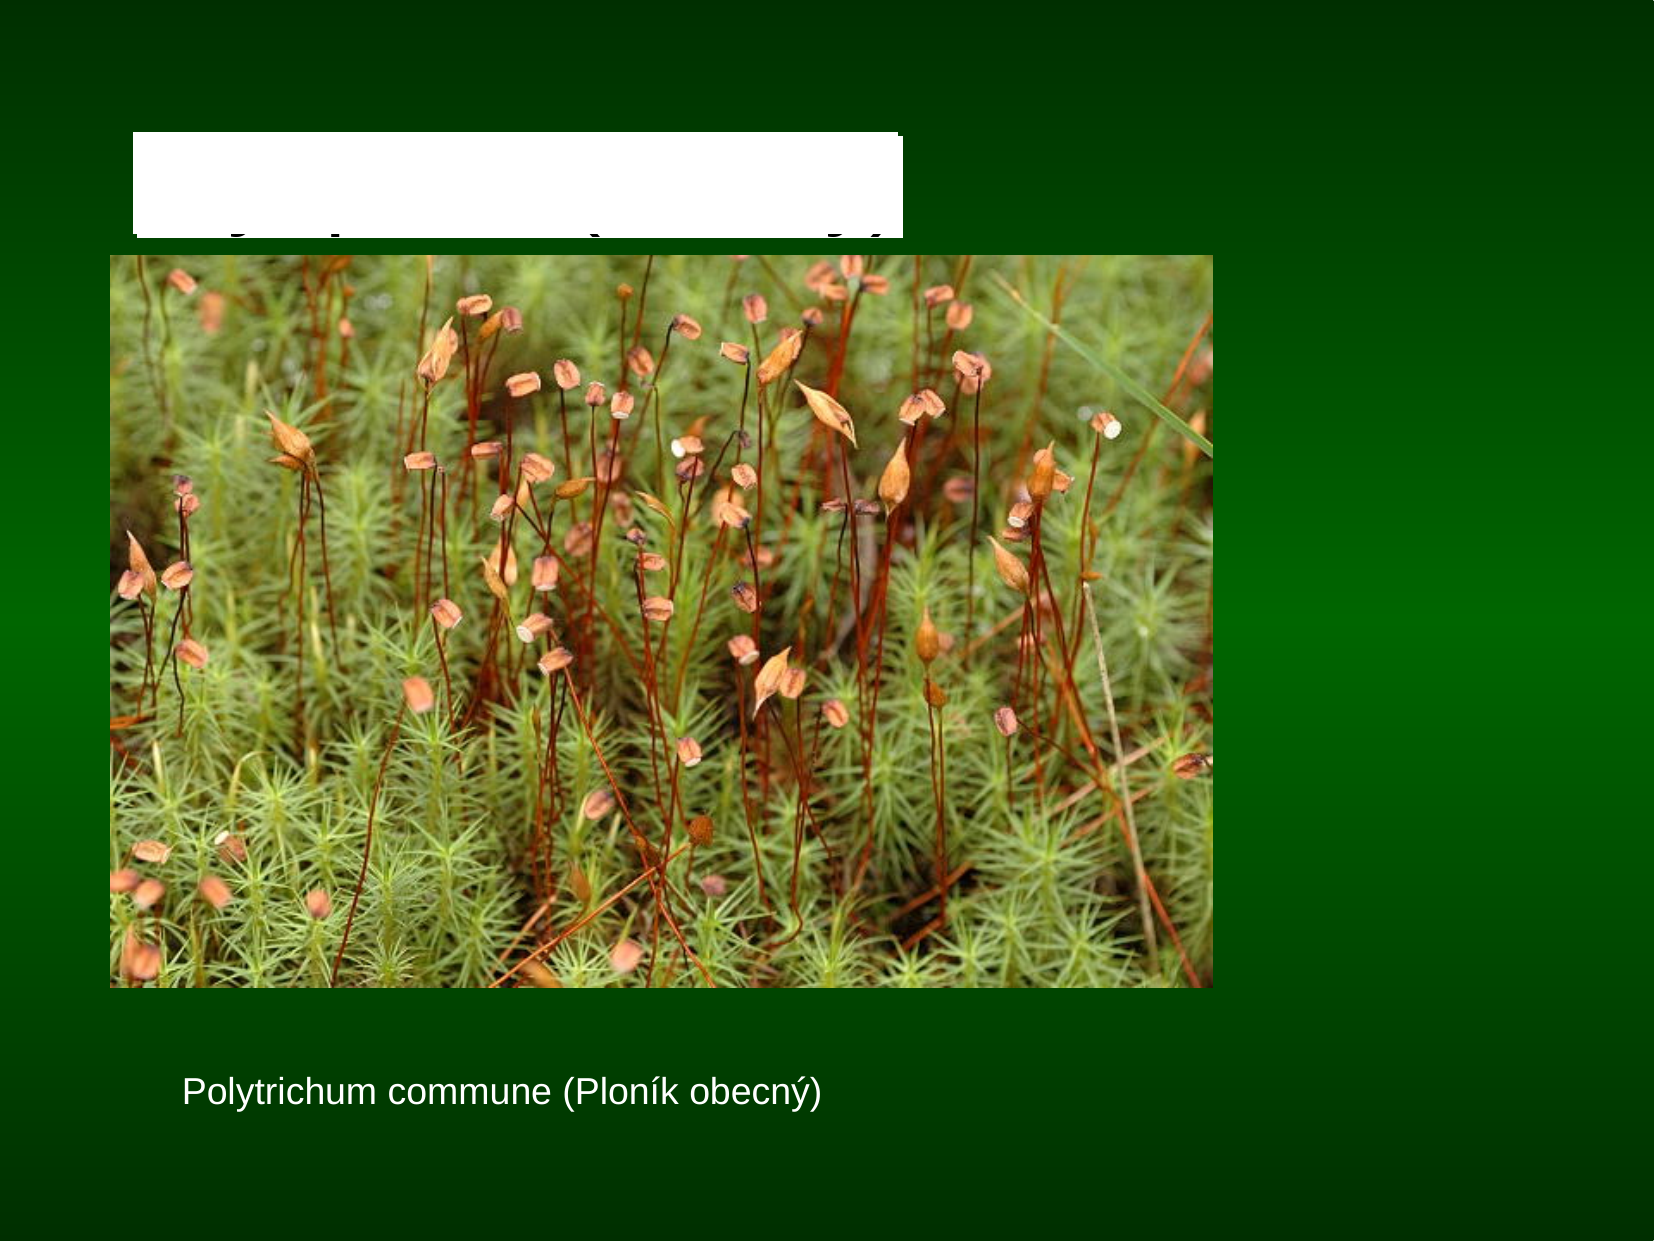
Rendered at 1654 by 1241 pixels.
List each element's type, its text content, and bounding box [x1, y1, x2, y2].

text_box Polytrichum commune (Ploník obecný) [167, 1062, 839, 1120]
picture [110, 255, 1213, 988]
title Bryopsida (Mechy) [82, 52, 1571, 304]
